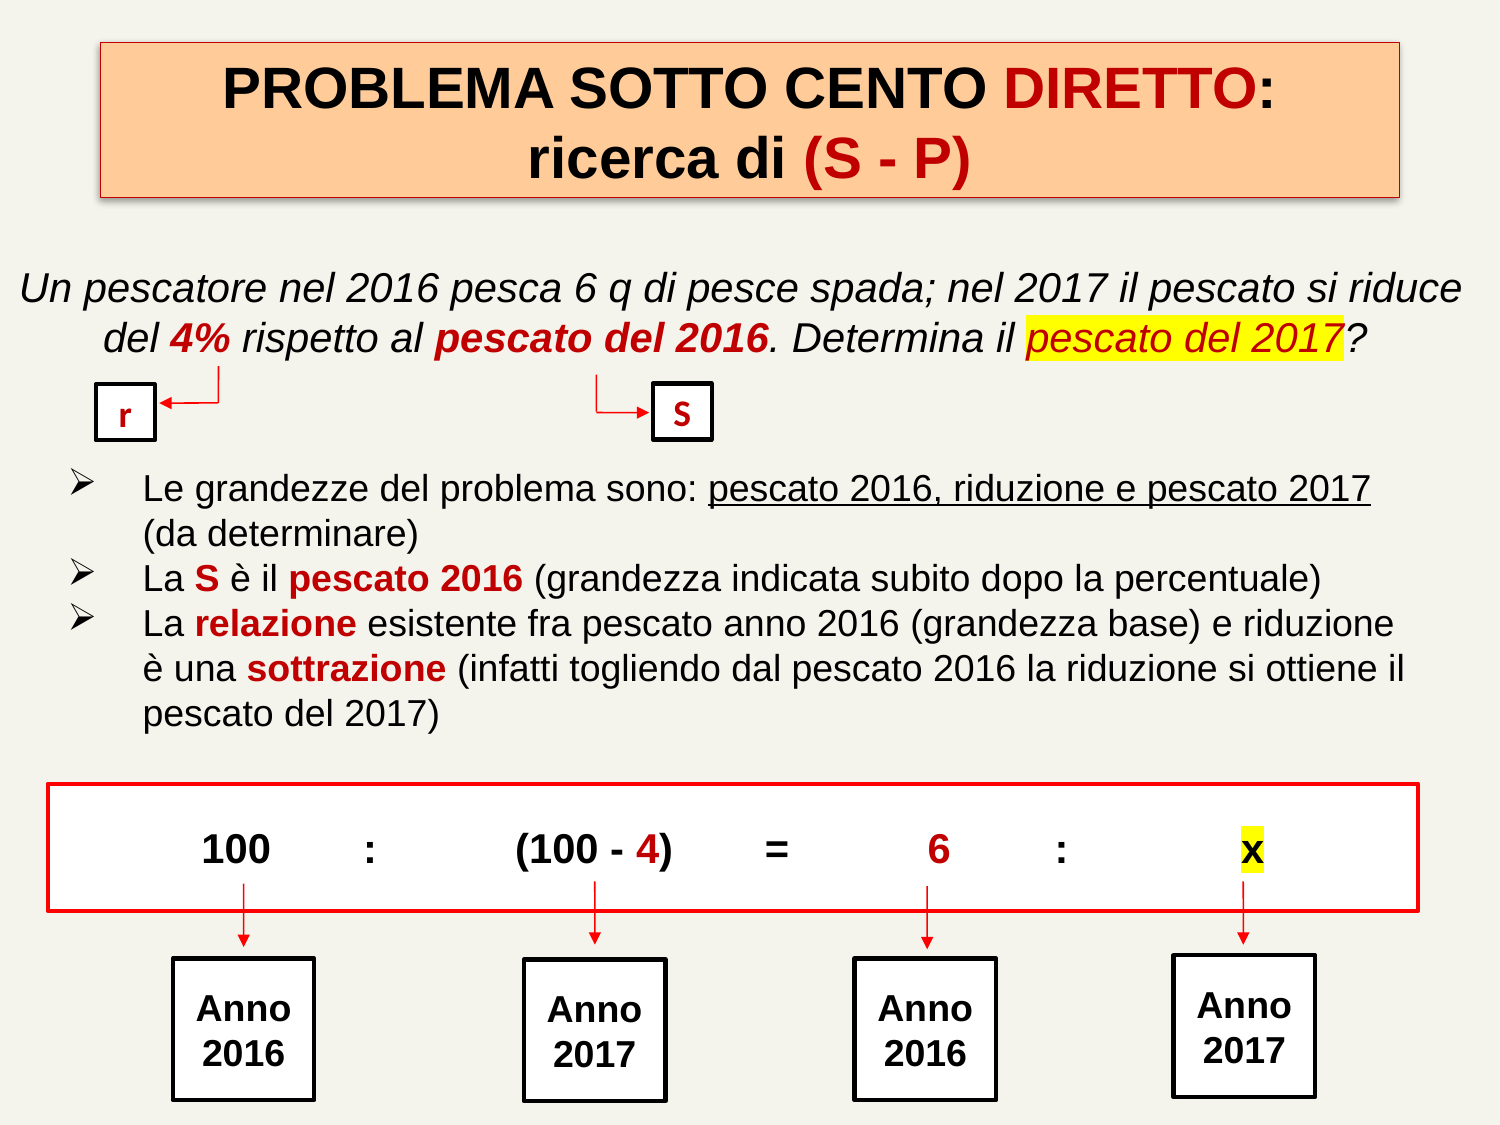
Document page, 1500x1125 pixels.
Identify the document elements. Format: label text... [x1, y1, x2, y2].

text_box S [652, 383, 712, 440]
text_box Anno 2016 [172, 958, 315, 1101]
text_box PROBLEMA SOTTO CENTO DIRETTO: ricerca di (S - P) [100, 42, 1400, 198]
text_box 100 : (100 - 4) = 6 : x [47, 783, 1418, 911]
text_box Anno 2016 [854, 958, 997, 1101]
text_box Le grandezze del problema sono: pescato 2016, riduzione e pescato 2017 (da determinare) La S è il pescato 2016 (grandezza indicata subito dopo la percentuale) La relazione esistente fra pescato anno 2016 (grandezza base) e riduzione è una sottrazione (infatti togliendo dal pescato 2016 la riduzione si ottiene il pescato del 2017) [52, 457, 1435, 787]
text_box Un pescatore nel 2016 pesca 6 q di pesce spada; nel 2017 il pescato si riduce del 4% rispetto al pescato del 2016. Determina il pescato del 2017? [0, 253, 1483, 368]
text_box Anno 2017 [1173, 955, 1316, 1098]
text_box r [95, 384, 155, 441]
text_box Anno 2017 [523, 959, 666, 1102]
